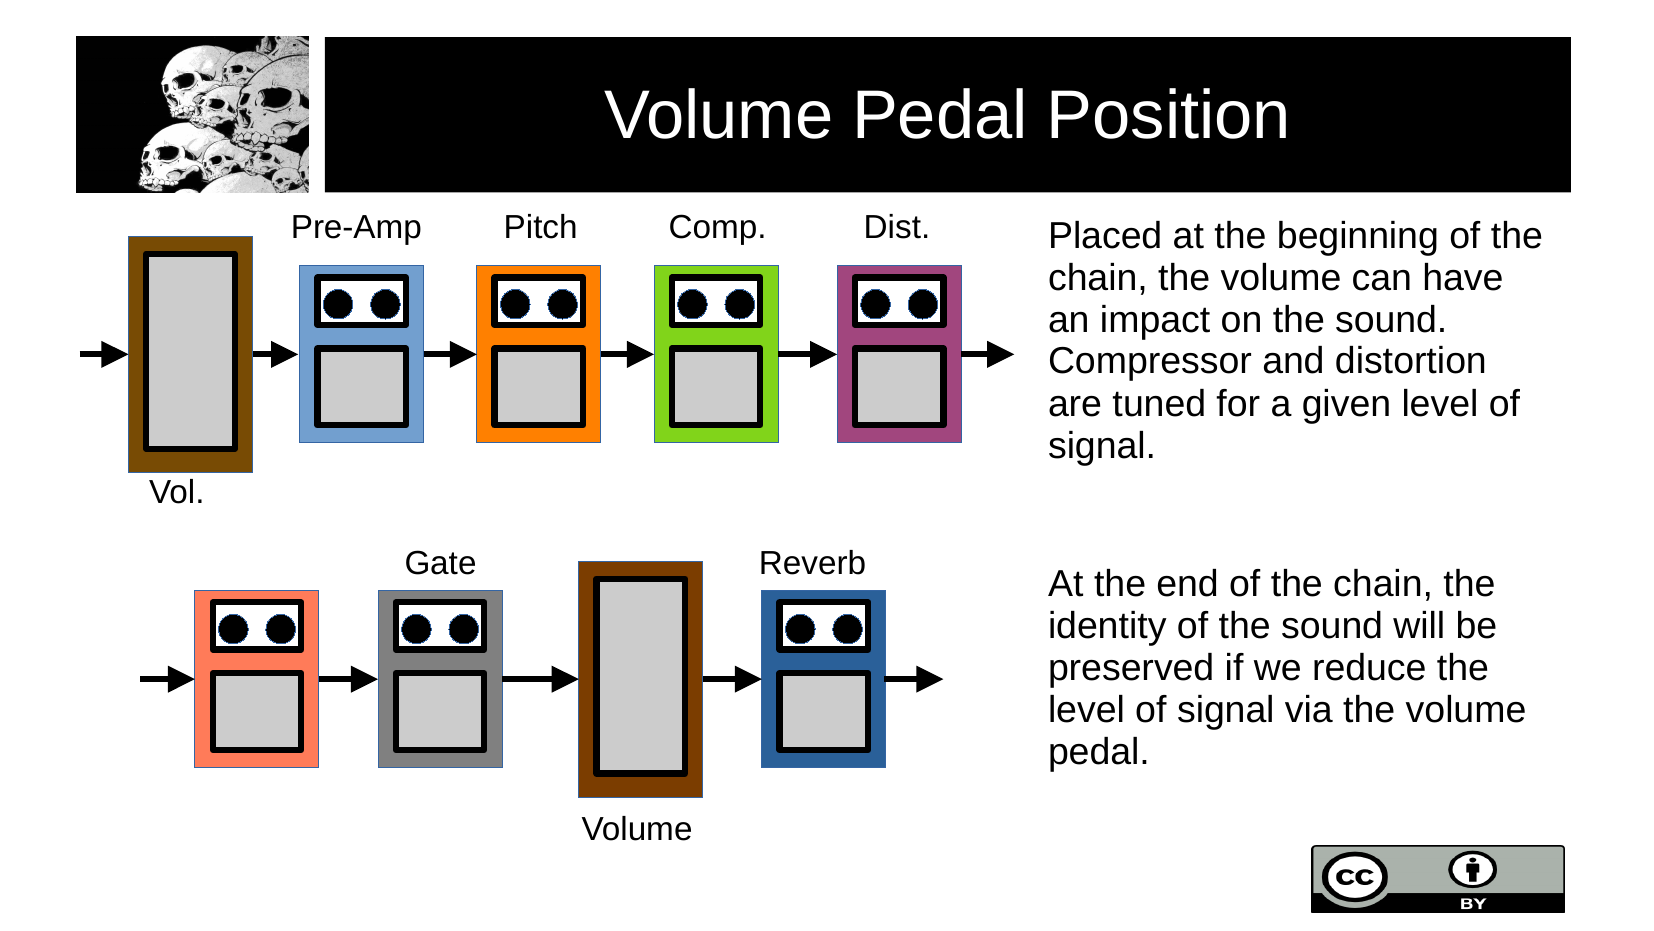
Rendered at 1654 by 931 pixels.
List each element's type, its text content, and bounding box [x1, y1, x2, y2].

text_box [128, 236, 253, 473]
text_box [194, 590, 319, 768]
text_box [299, 265, 424, 443]
text_box Gate [389, 537, 508, 597]
text_box [578, 561, 703, 798]
picture [1311, 845, 1565, 913]
text_box Reverb [744, 537, 904, 591]
text_box Placed at the beginning of the chain, the volume can have an impact on the sound. Compressor and distortion are tuned for a given level of signal. [1033, 206, 1565, 474]
text_box [761, 591, 886, 768]
text_box [837, 265, 962, 443]
text_box Pre-Amp [276, 200, 460, 260]
text_box Vol. [134, 473, 253, 519]
text_box [378, 590, 503, 768]
text_box Dist. [848, 200, 968, 253]
text_box At the end of the chain, the identity of the sound will be preserved if we reduce the level of signal via the volume pedal. [1033, 555, 1565, 821]
text_box Comp. [654, 200, 808, 253]
text_box Volume [566, 803, 721, 856]
title Volume Pedal Position [324, 37, 1571, 193]
text_box Pitch [488, 200, 607, 260]
picture [76, 36, 309, 193]
text_box [654, 265, 779, 443]
text_box [476, 265, 601, 443]
